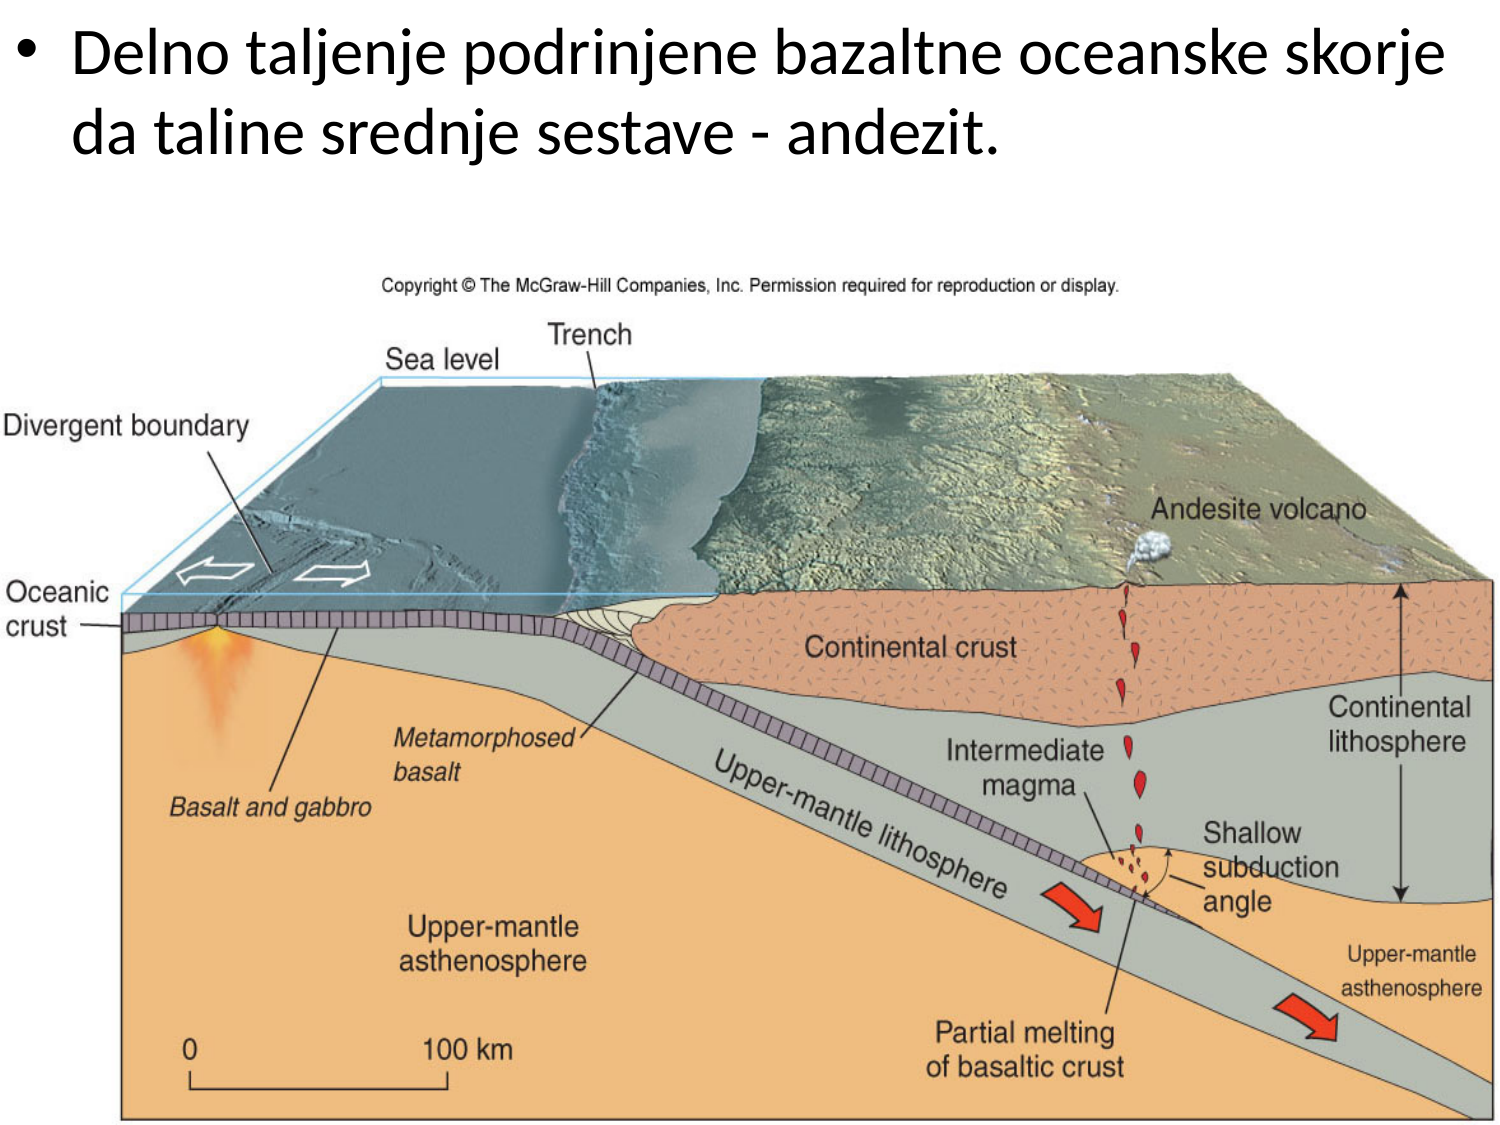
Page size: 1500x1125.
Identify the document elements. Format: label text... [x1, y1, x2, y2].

text_box [0, 275, 1500, 1125]
list Delno taljenje podrinjene bazaltne oceanske skorje da taline srednje sestave - andezit. [0, 0, 1500, 213]
